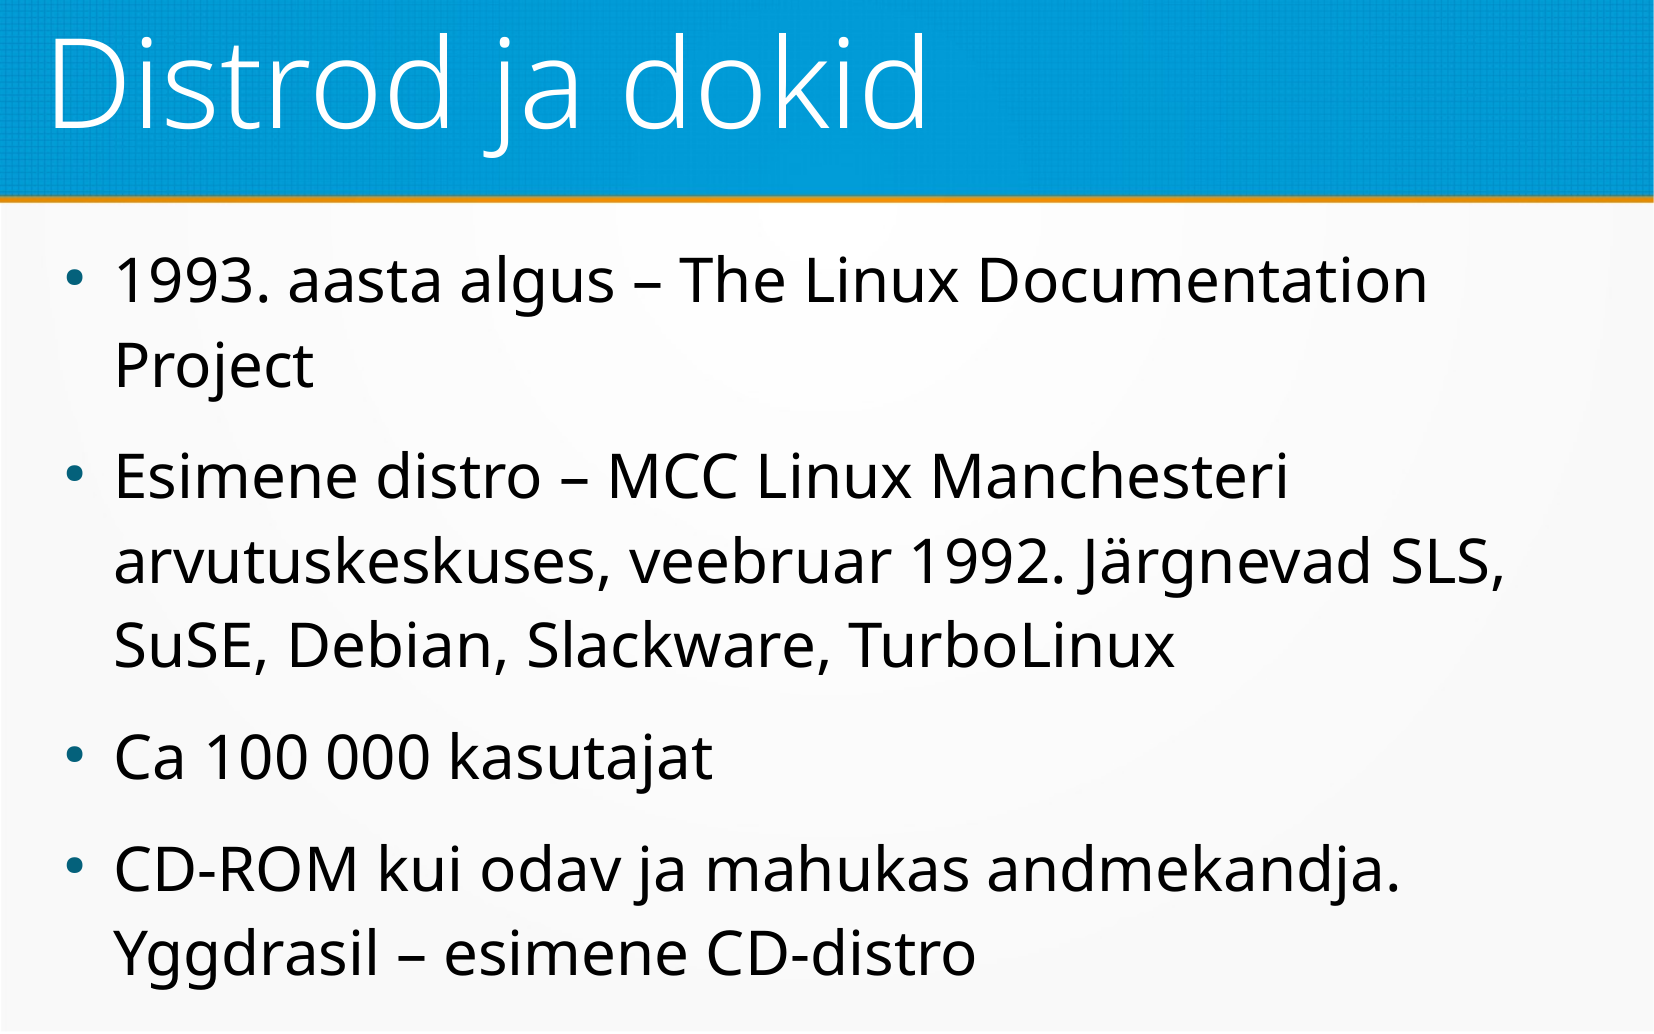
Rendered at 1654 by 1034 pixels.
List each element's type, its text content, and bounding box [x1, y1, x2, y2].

title Distrod ja dokid [43, 0, 1619, 166]
list 1993. aasta algus – The Linux Documentation Project Esimene distro – MCC Linux Manchesteri arvutuskeskuses, veebruar 1992. Järgnevad SLS, SuSE, Debian, Slackware, TurboLinux Ca 100 000 kasutajat CD-ROM kui odav ja mahukas andmekandja. Yggdrasil – esimene CD-distro [47, 236, 1607, 1002]
picture [0, 195, 1654, 1034]
